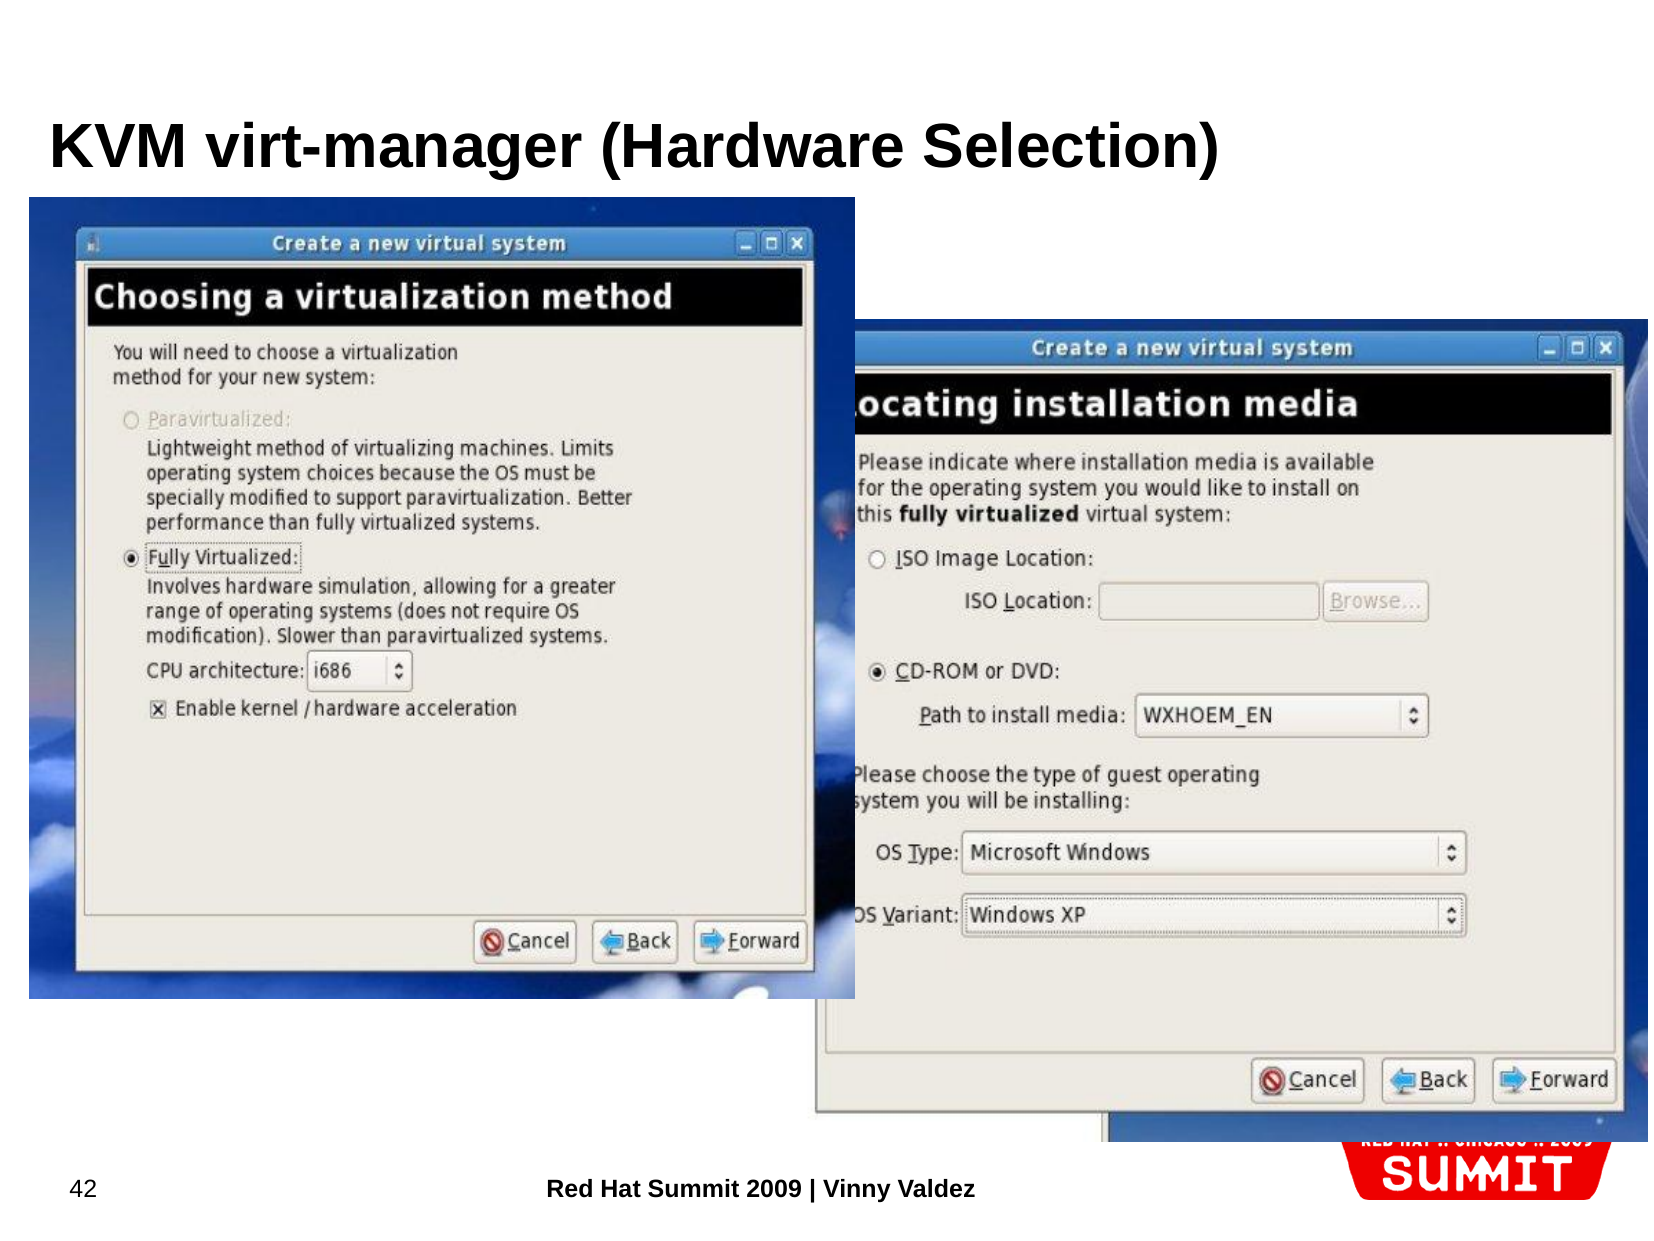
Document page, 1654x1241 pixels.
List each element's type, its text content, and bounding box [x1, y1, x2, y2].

title KVM virt-manager (Hardware Selection) [49, 88, 1455, 200]
picture [29, 197, 1648, 1200]
